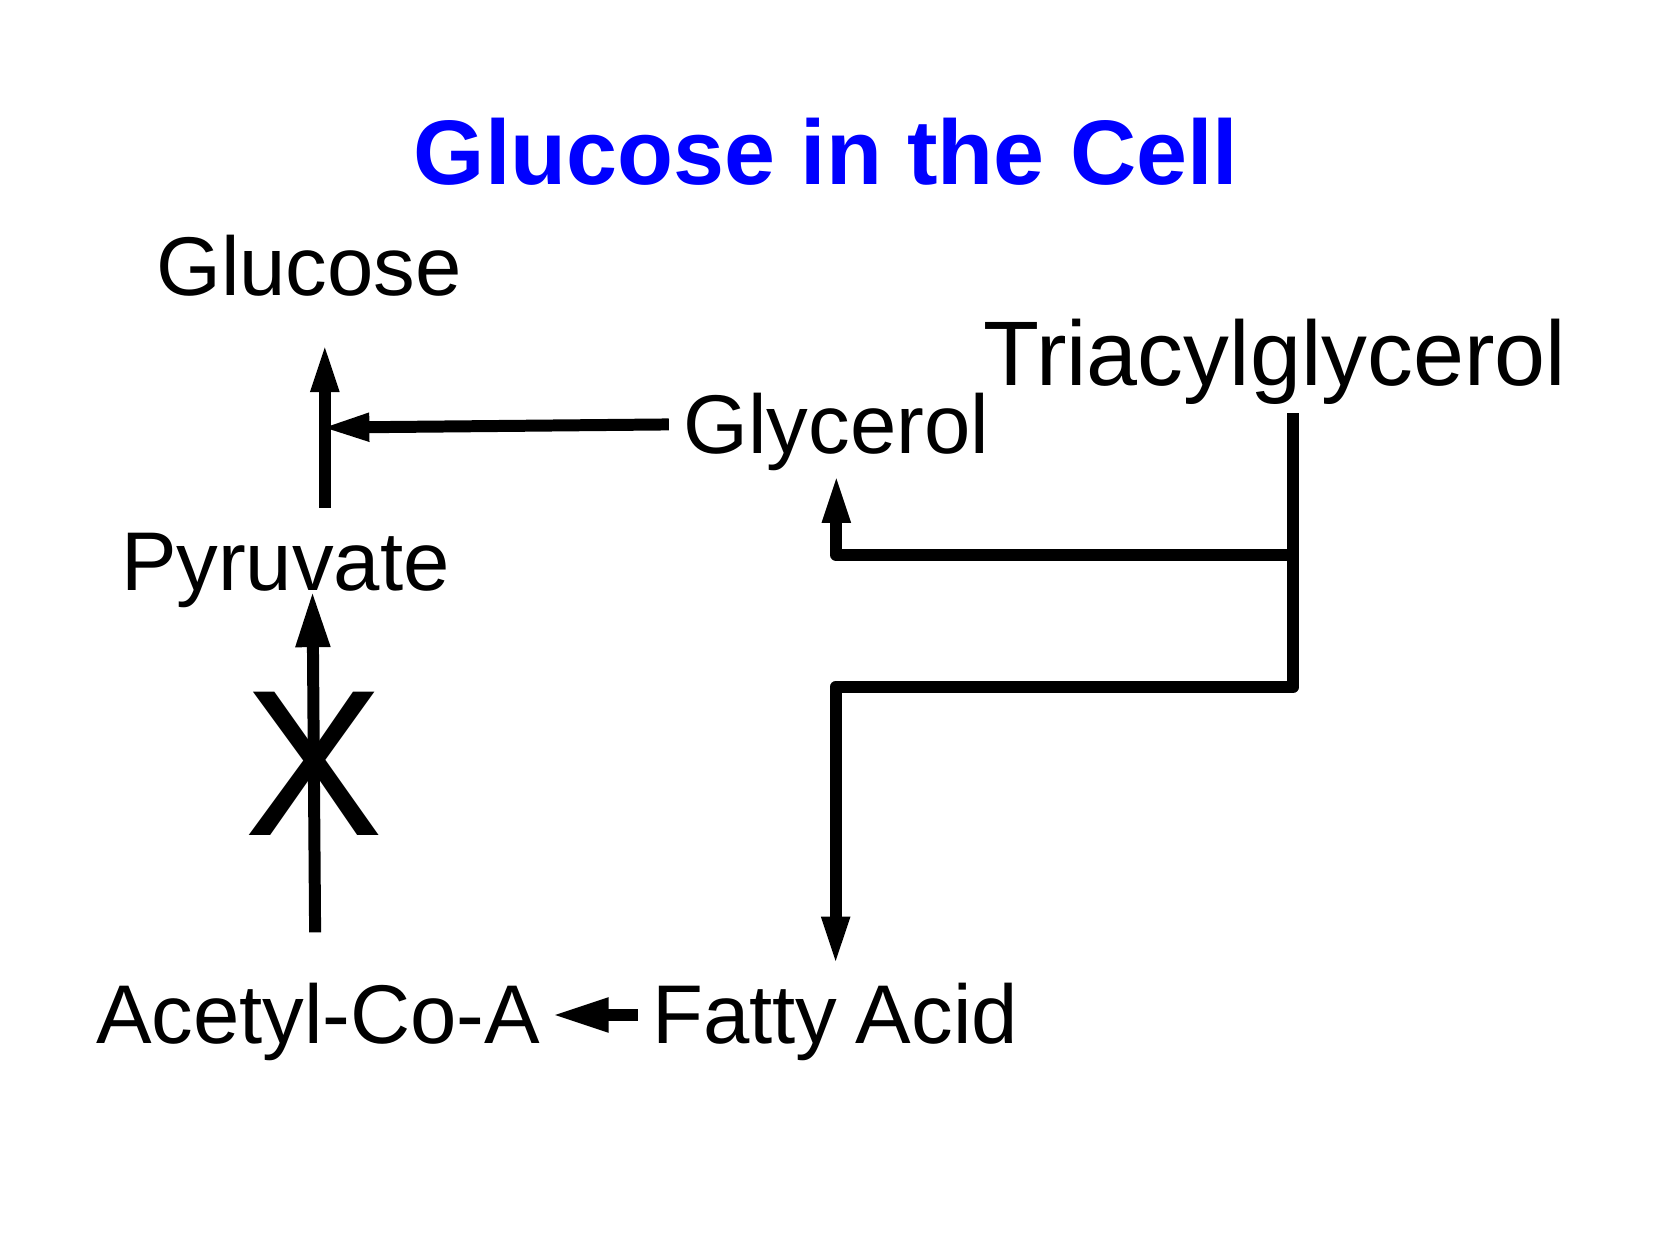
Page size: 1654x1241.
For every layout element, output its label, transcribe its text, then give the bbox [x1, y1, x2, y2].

text_box Glycerol [668, 370, 1004, 479]
text_box Glucose [141, 212, 508, 348]
text_box Acetyl-Co-A [81, 961, 556, 1069]
title Glucose in the Cell [82, 49, 1571, 257]
text_box Pyruvate [106, 507, 544, 616]
text_box Triacylglycerol [968, 295, 1619, 413]
text_box Fatty Acid [637, 961, 1034, 1069]
